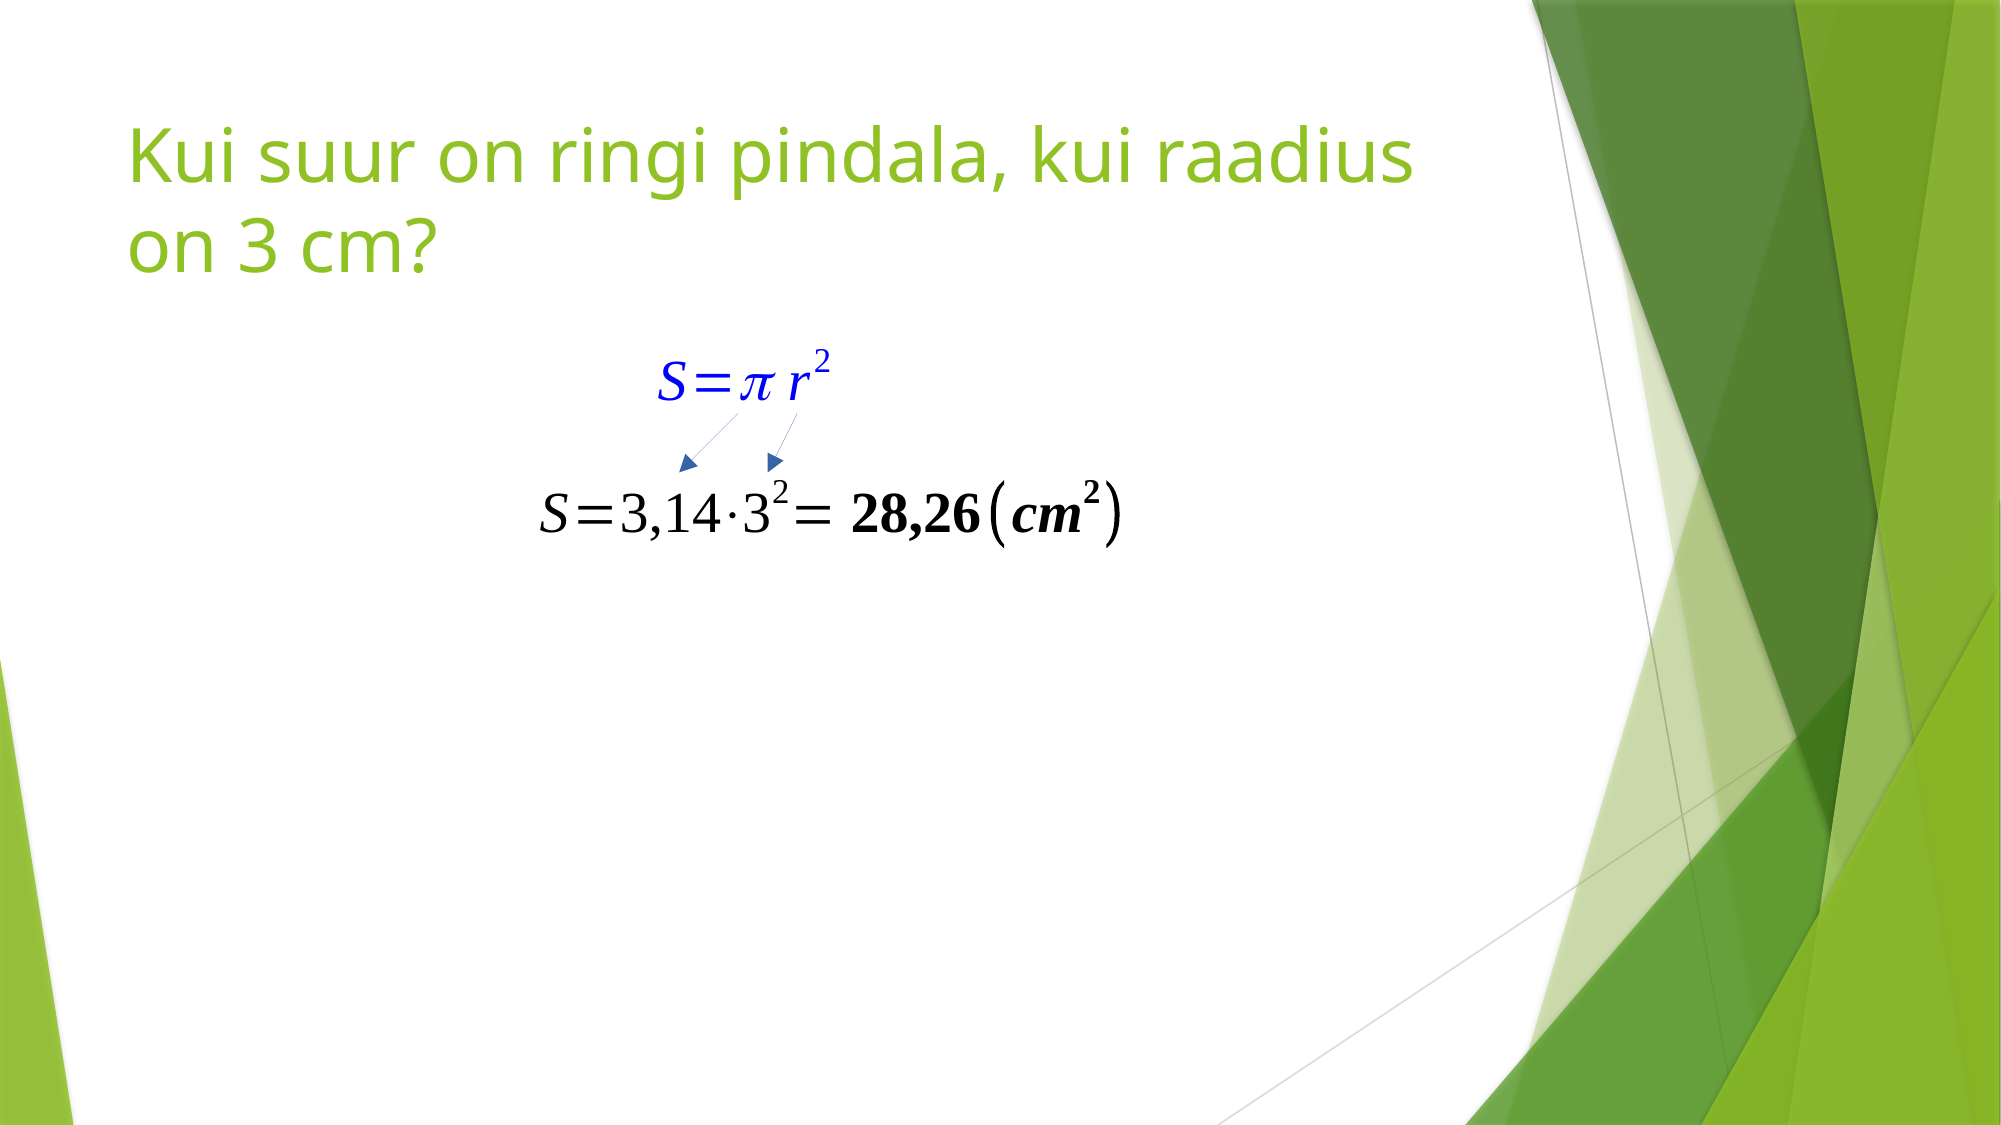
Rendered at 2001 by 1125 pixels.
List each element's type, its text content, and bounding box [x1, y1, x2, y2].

chart [649, 340, 838, 414]
chart [531, 472, 1130, 549]
title Kui suur on ringi pindala, kui raadius on 3 cm? [111, 99, 1522, 273]
list [111, 273, 1699, 917]
